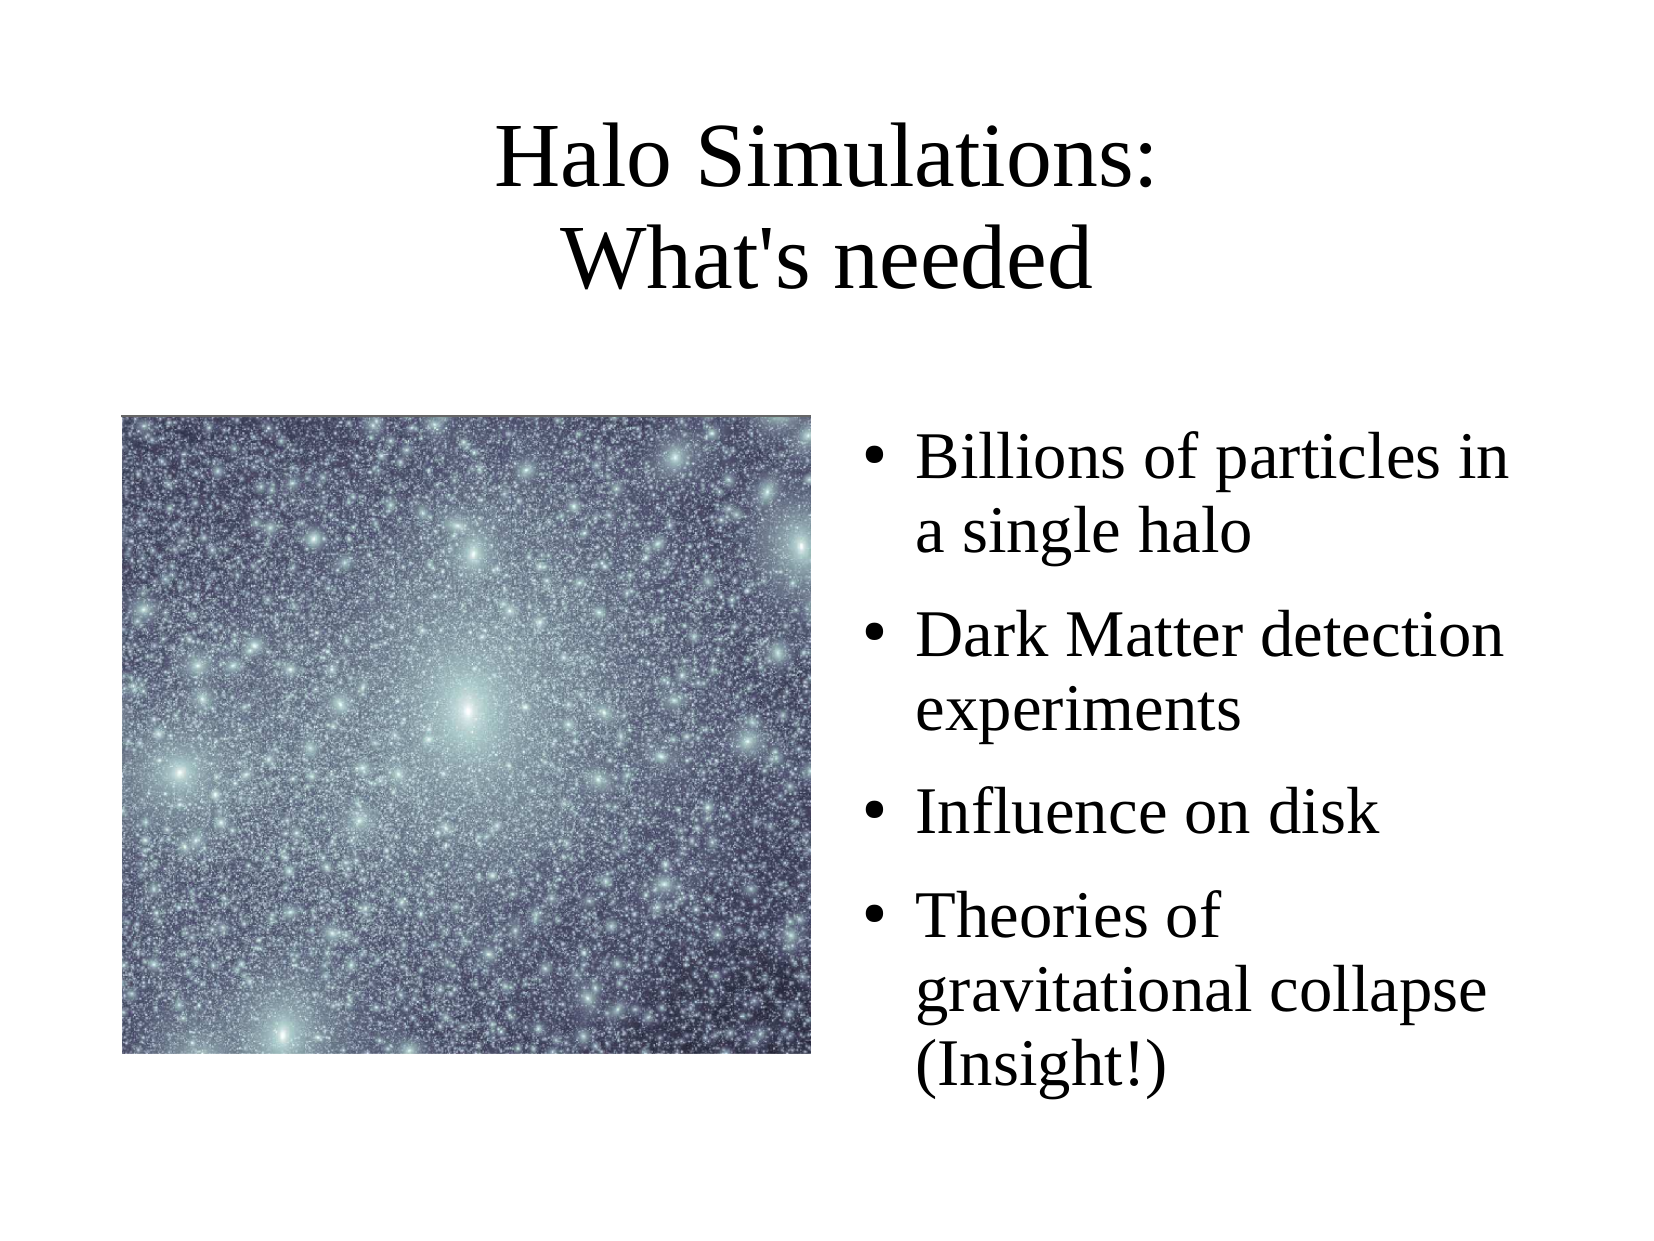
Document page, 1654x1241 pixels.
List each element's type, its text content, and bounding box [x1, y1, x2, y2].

list Billions of particles in a single halo Dark Matter detection experiments Influence on disk Theories of gravitational collapse (Insight!) [844, 419, 1534, 1155]
title Halo Simulations: What's needed [121, 95, 1534, 318]
picture [121, 415, 811, 1055]
